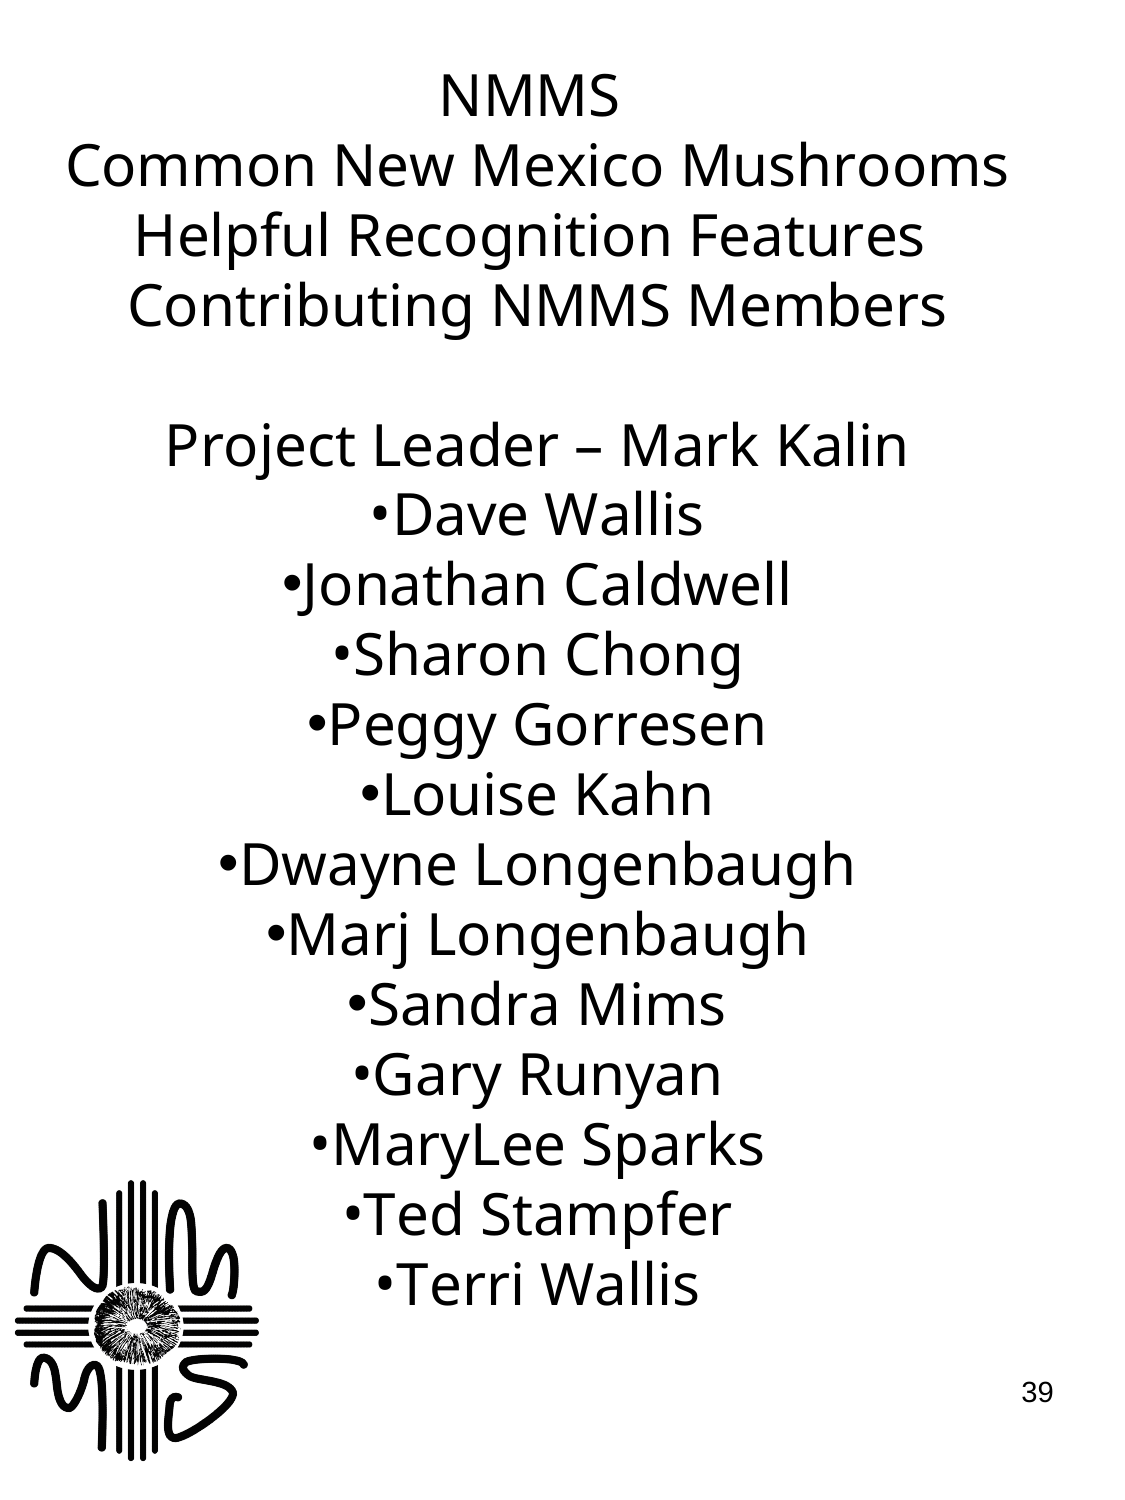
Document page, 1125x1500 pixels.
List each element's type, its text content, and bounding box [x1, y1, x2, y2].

text_box <number> [1026, 1365, 1069, 1471]
picture [12, 1177, 263, 1463]
text_box NMMS Common New Mexico Mushrooms Helpful Recognition Features Contributing NMMS Members Project Leader – Mark Kalin Dave Wallis Jonathan Caldwell Sharon Chong Peggy Gorresen Louise Kahn Dwayne Longenbaugh Marj Longenbaugh Sandra Mims Gary Runyan MaryLee Sparks Ted Stampfer Terri Wallis [50, 50, 1026, 1500]
